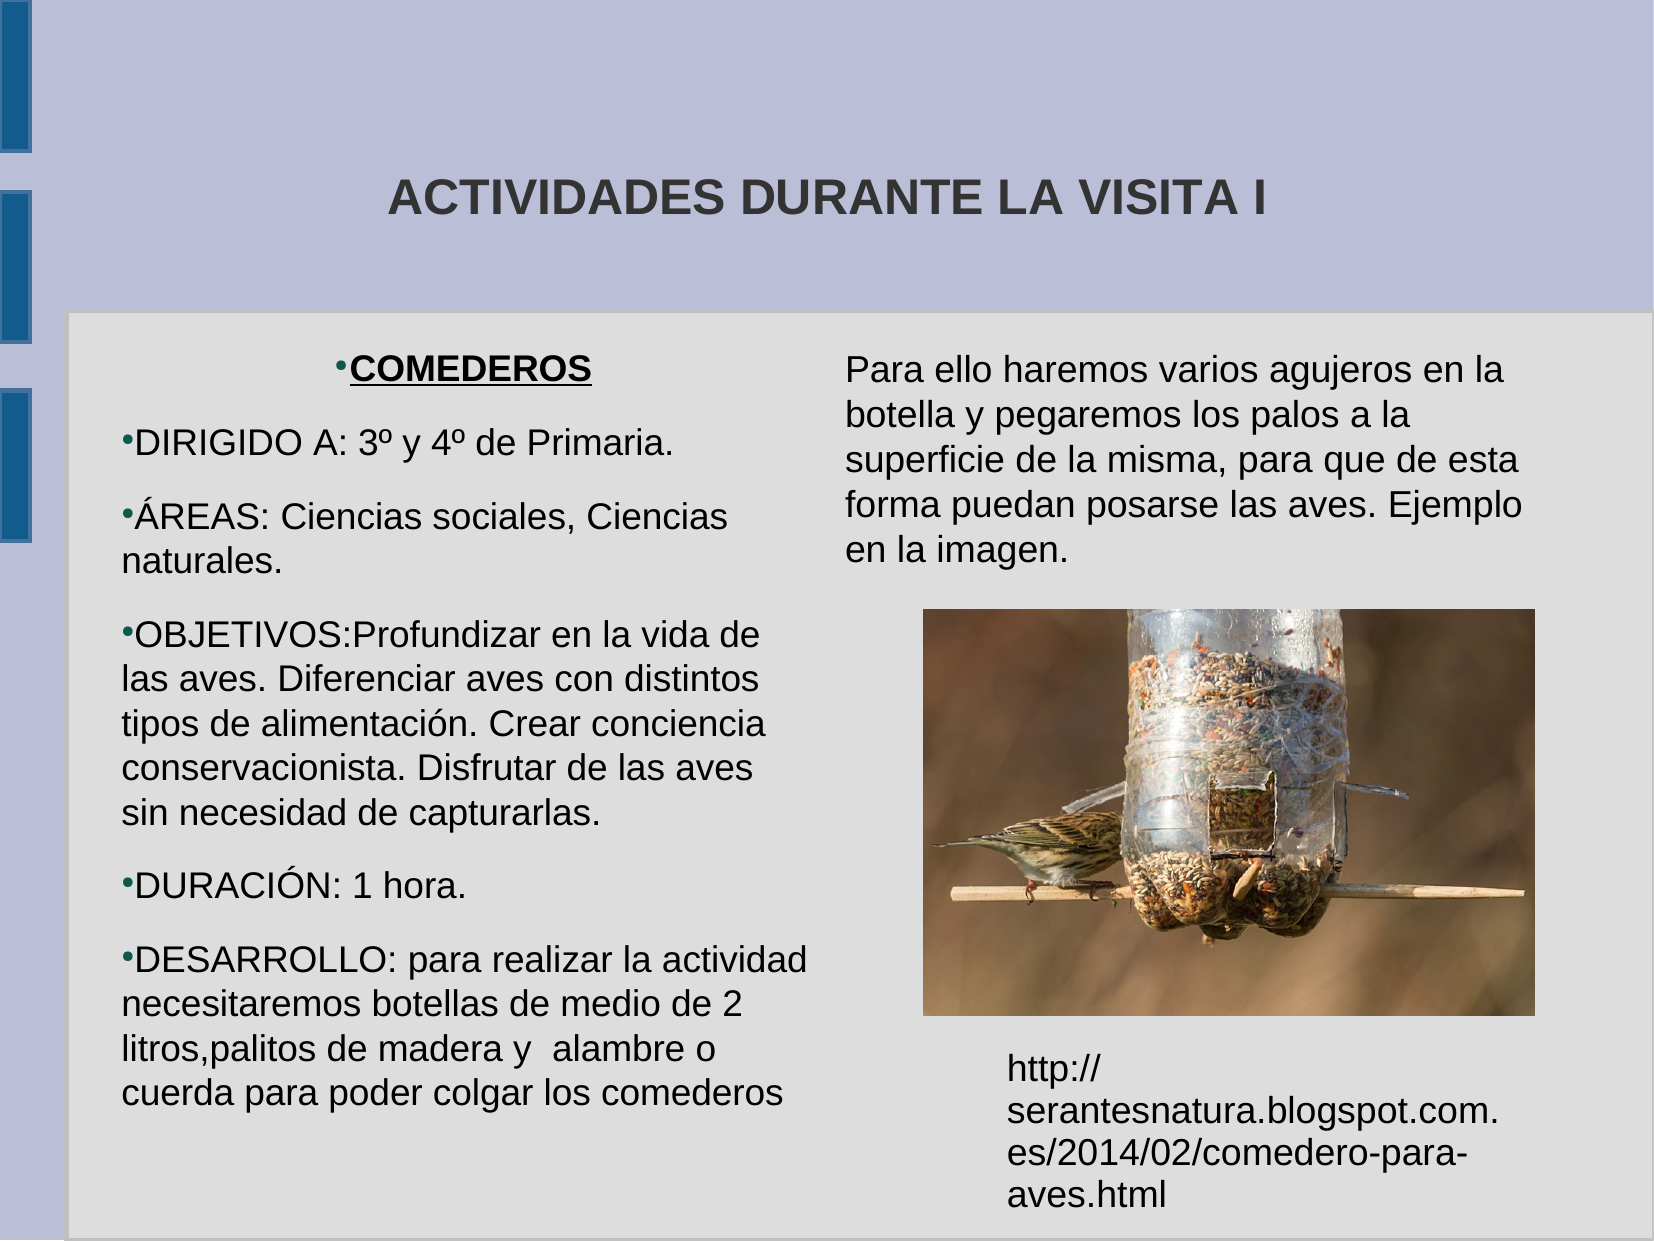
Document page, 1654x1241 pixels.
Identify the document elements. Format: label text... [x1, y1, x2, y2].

picture [923, 609, 1535, 1016]
list COMEDEROS DIRIGIDO A: 3º y 4º de Primaria. ÁREAS: Ciencias sociales, Ciencias naturales. OBJETIVOS:Profundizar en la vida de las aves. Diferenciar aves con distintos tipos de alimentación. Crear conciencia conservacionista. Disfrutar de las aves sin necesidad de capturarlas. DURACIÓN: 1 hora. DESARROLLO: para realizar la actividad necesitaremos botellas de medio de 2 litros,palitos de madera y alambre o cuerda para poder colgar los comederos [121, 344, 811, 1165]
title ACTIVIDADES DURANTE LA VISITA I [121, 91, 1534, 299]
list Para ello haremos varios agujeros en la botella y pegaremos los palos a la superficie de la misma, para que de esta forma puedan posarse las aves. Ejemplo en la imagen. [845, 344, 1535, 1127]
text_box http://serantesnatura.blogspot.com.es/2014/02/comedero-para-aves.html [992, 1040, 1522, 1182]
